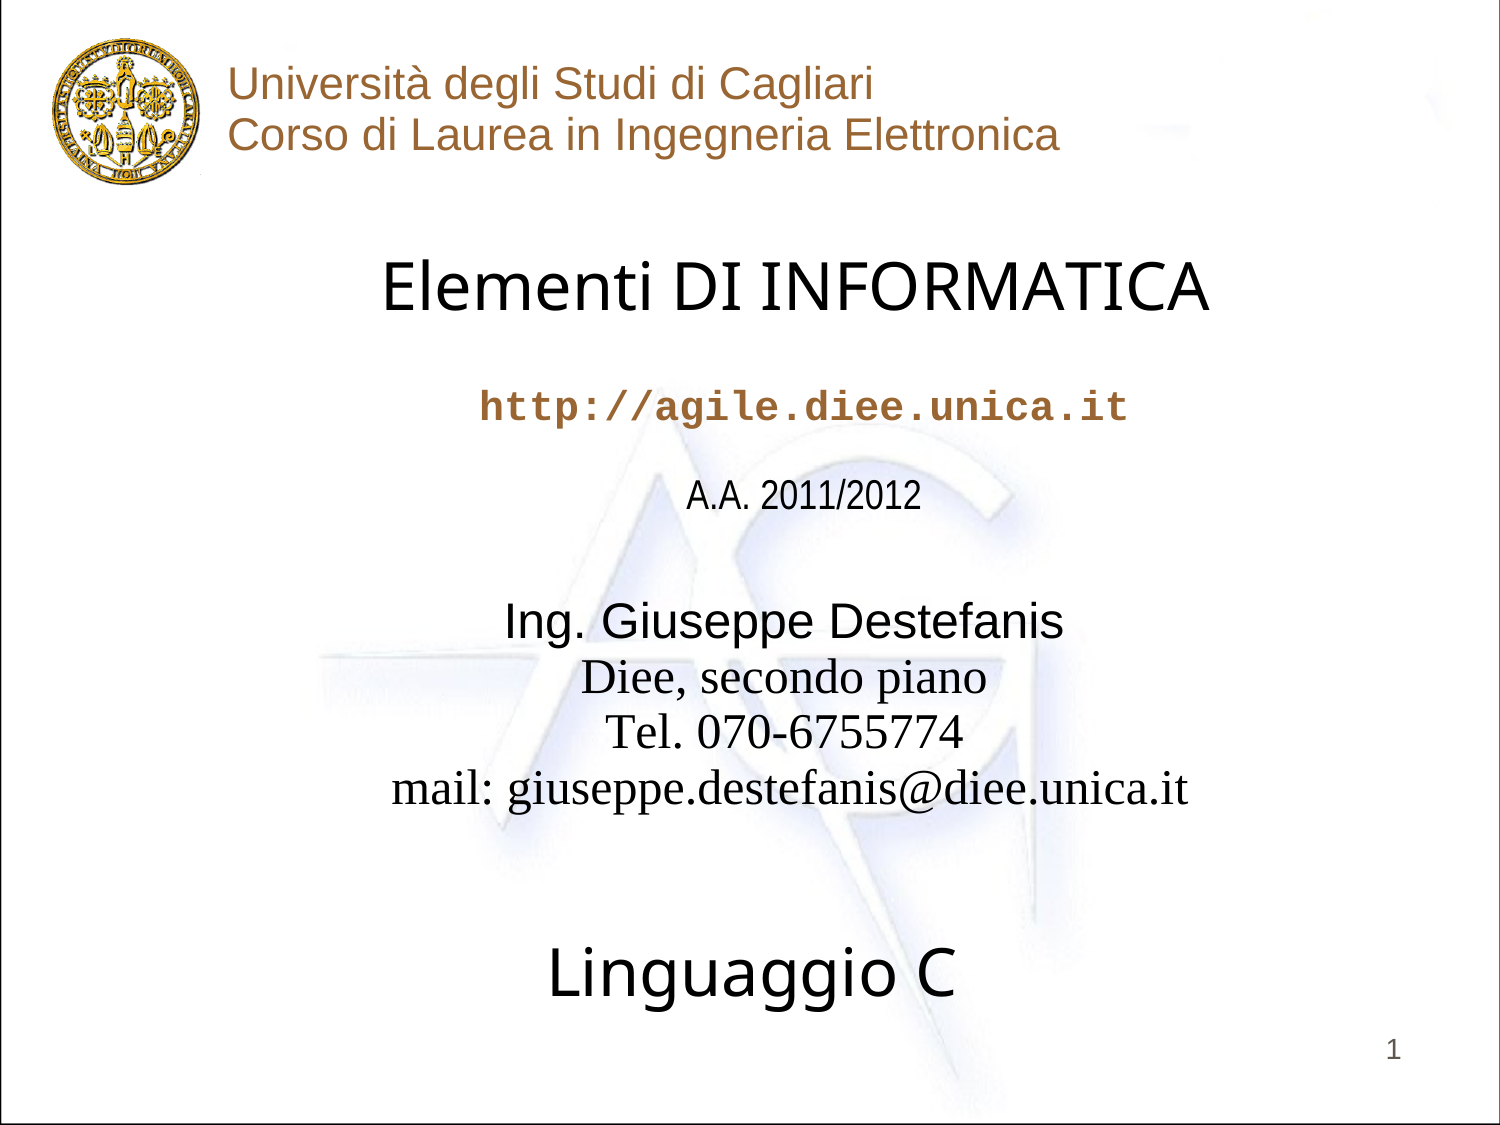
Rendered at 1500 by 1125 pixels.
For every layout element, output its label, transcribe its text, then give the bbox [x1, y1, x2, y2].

picture [0, 0, 1500, 1125]
text_box Ing. Giuseppe Destefanis Diee, secondo piano Tel. 070-6755774 mail: giuseppe.destefanis@diee.unica.it [364, 585, 1205, 823]
text_box http://agile.diee.unica.it [464, 378, 1144, 442]
text_box Università degli Studi di Cagliari Corso di Laurea in Ingegneria Elettronica [212, 50, 1375, 169]
text_box A.A. 2011/2012 [297, 462, 1311, 588]
text_box Linguaggio C [300, 917, 1222, 1025]
title Elementi DI INFORMATICA [187, 225, 1405, 338]
